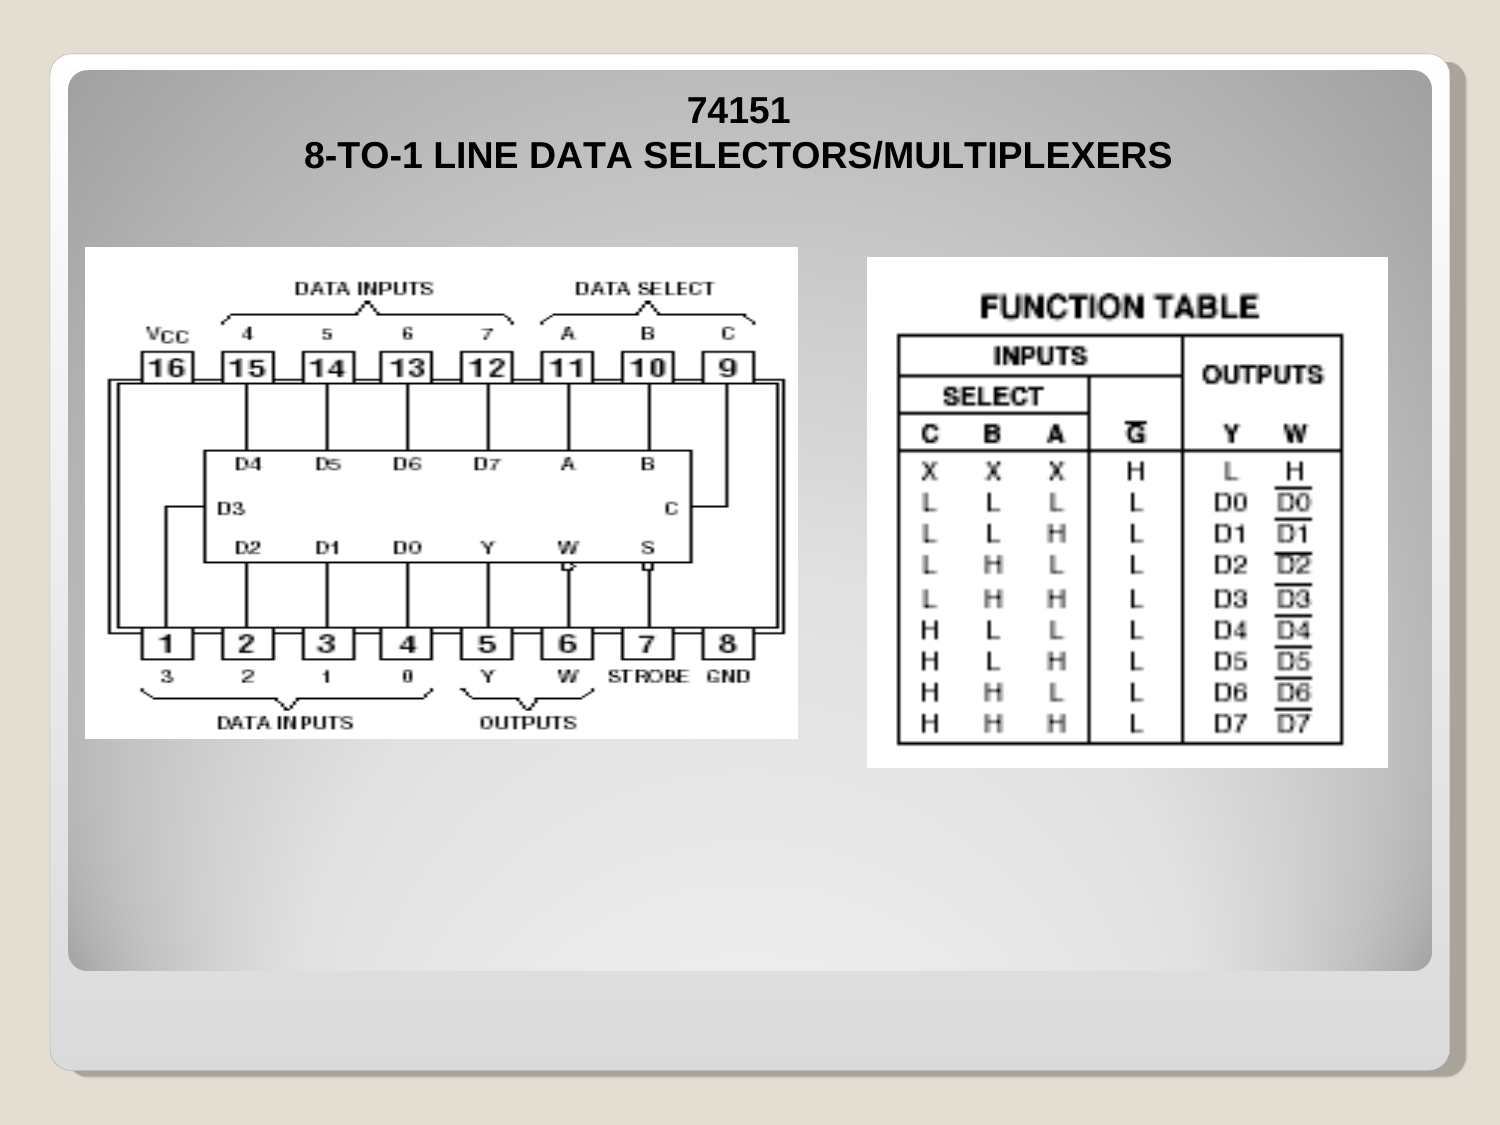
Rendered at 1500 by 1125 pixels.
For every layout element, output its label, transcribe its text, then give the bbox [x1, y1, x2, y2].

picture [67, 69, 1433, 972]
text_box 74151 8-TO-1 LINE DATA SELECTORS/MULTIPLEXERS [289, 78, 1189, 184]
